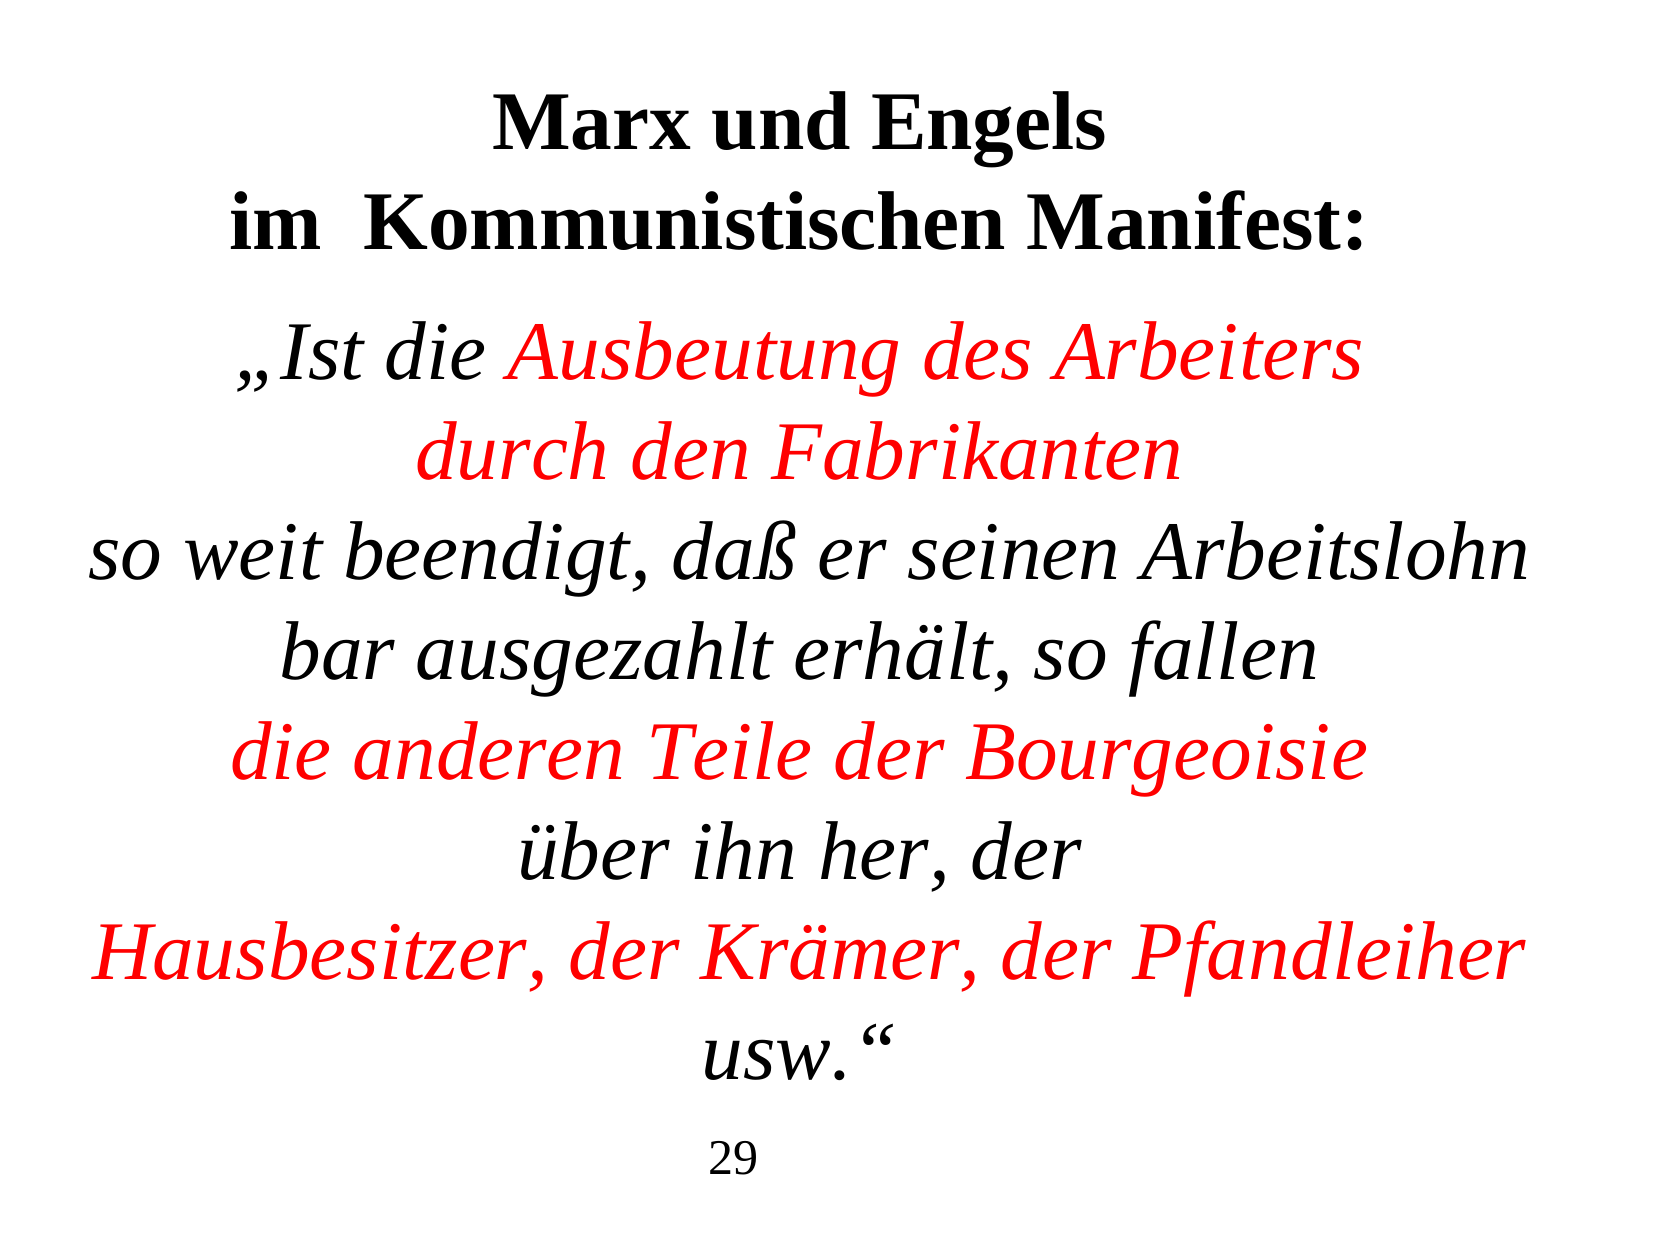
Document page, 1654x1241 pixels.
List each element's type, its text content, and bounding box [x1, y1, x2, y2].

text_box <Nummer> [708, 1124, 919, 1185]
text_box Marx und Engels im Kommunistischen Manifest: „Ist die Ausbeutung des Arbeiters durch den Fabrikanten so weit beendigt, daß er seinen Arbeitslohn bar ausgezahlt erhält, so fallen die anderen Teile der Bourgeoisie über ihn her, der Hausbesitzer, der Krämer, der Pfandleiher usw.“ [44, 66, 1576, 1097]
